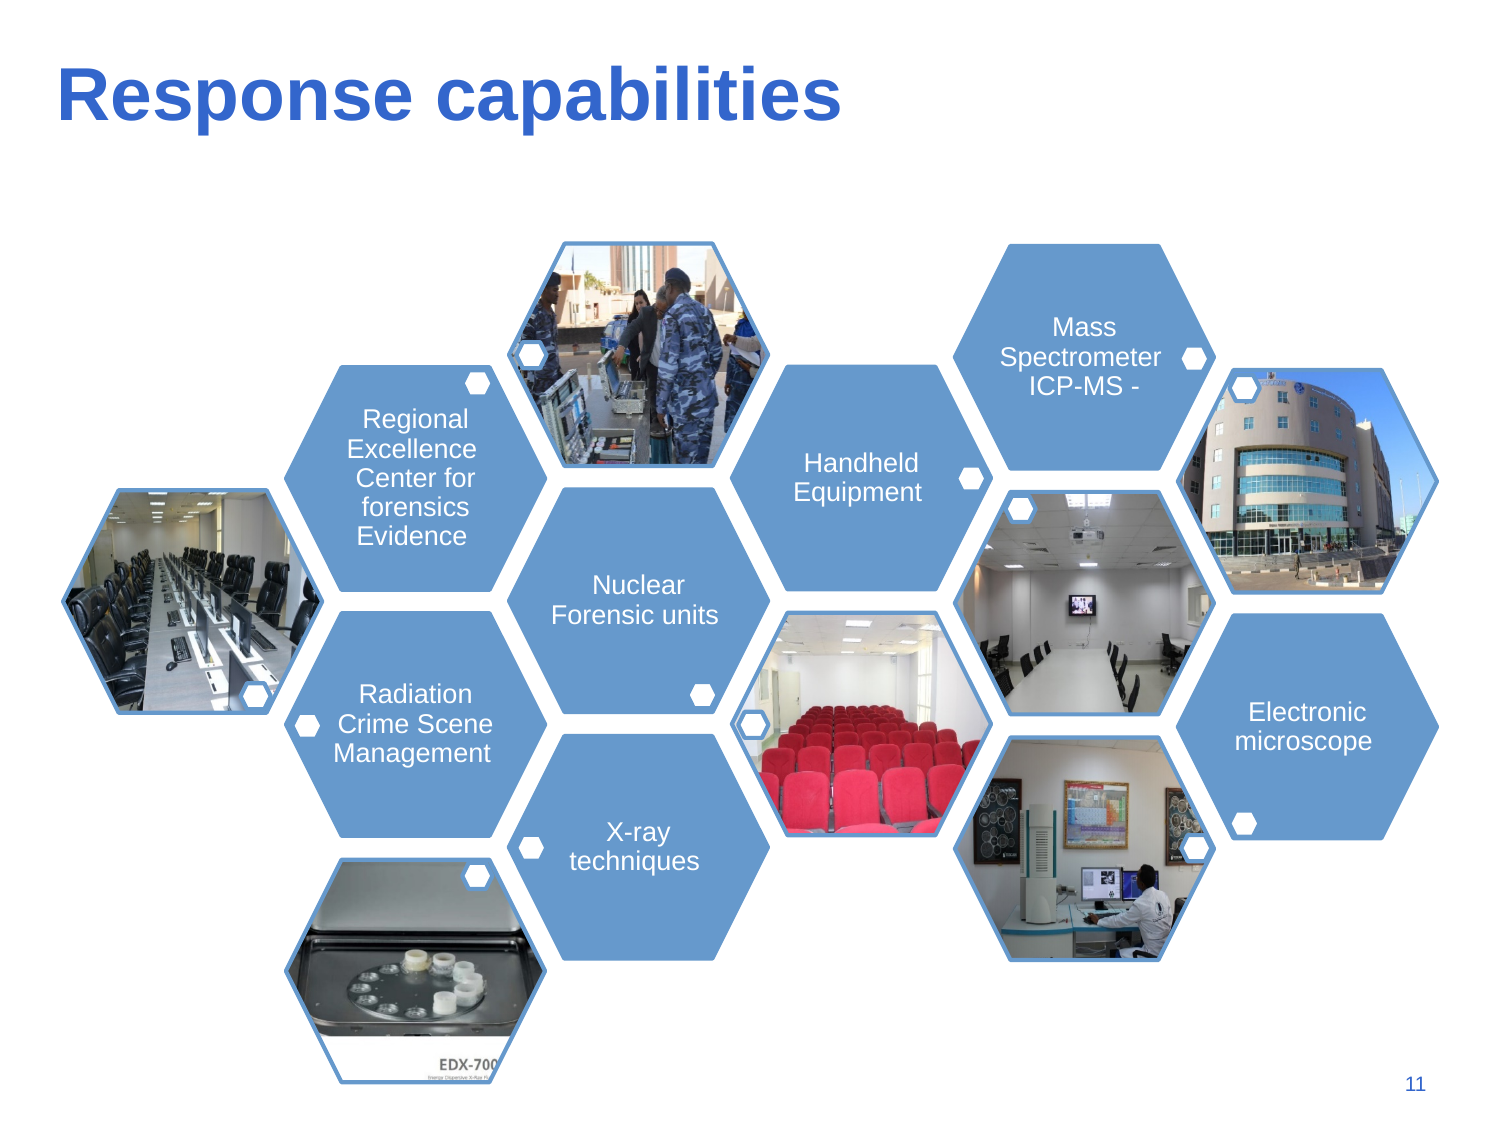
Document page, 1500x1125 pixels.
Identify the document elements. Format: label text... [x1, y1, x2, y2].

text_box Mass Spectrometer ICP-MS - [954, 245, 1215, 469]
text_box [1229, 810, 1260, 837]
title Response capabilities [41, 19, 1046, 161]
text_box [956, 465, 987, 492]
text_box Regional Excellence Center for forensics Evidence [286, 367, 546, 590]
text_box [954, 737, 1215, 961]
text_box [687, 682, 718, 709]
text_box Handheld Equipment [731, 366, 992, 590]
text_box X-ray techniques [508, 736, 768, 959]
text_box [63, 490, 323, 713]
text_box Electronic microscope [1177, 615, 1438, 839]
text_box [292, 712, 323, 739]
text_box [731, 612, 992, 836]
text_box [462, 370, 493, 397]
text_box [285, 859, 546, 1083]
slide_number 11 [1389, 1063, 1474, 1112]
text_box [954, 491, 1215, 715]
text_box [1177, 370, 1438, 593]
text_box [1179, 345, 1210, 372]
text_box [508, 243, 769, 467]
text_box Nuclear Forensic units [508, 489, 769, 713]
text_box Radiation Crime Scene Management [286, 613, 546, 836]
text_box [516, 834, 547, 861]
